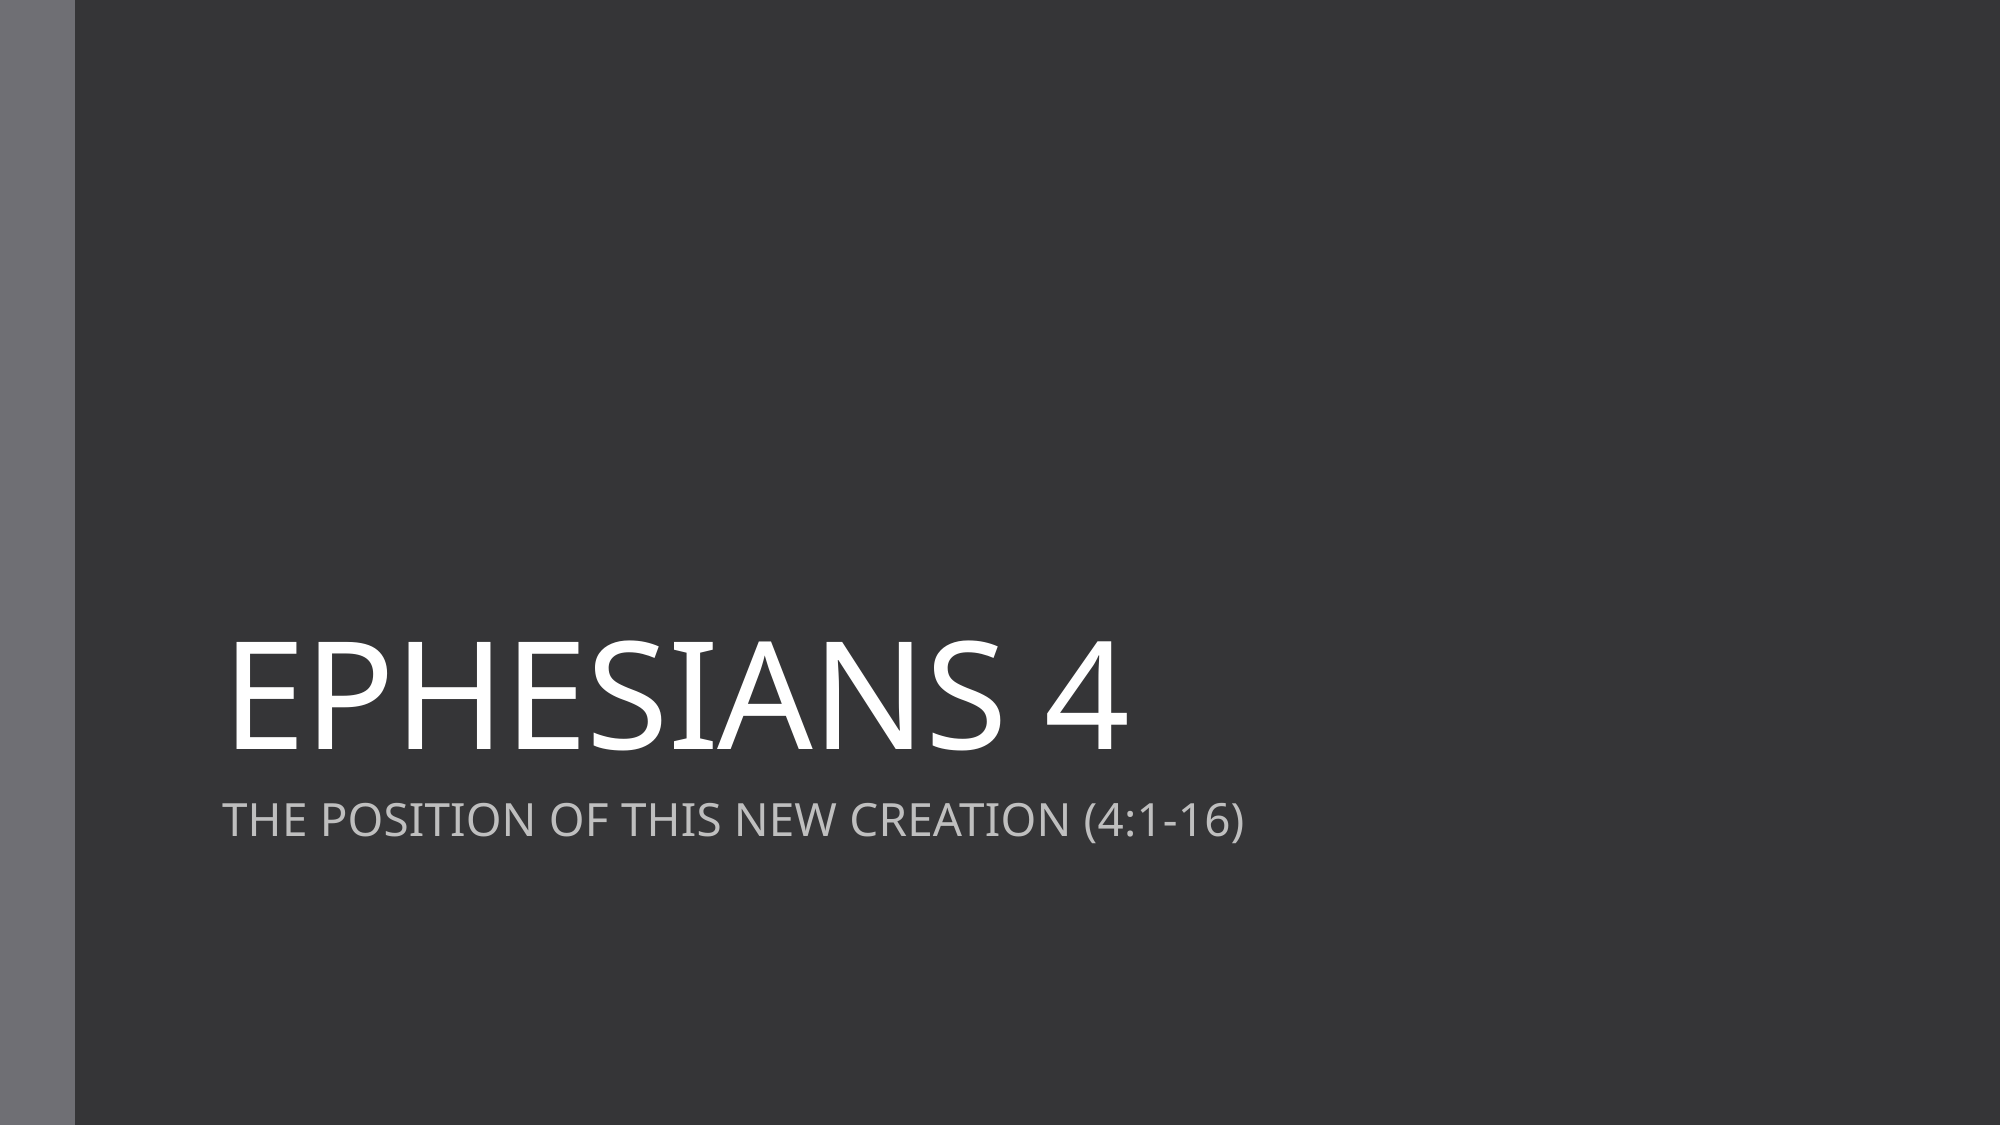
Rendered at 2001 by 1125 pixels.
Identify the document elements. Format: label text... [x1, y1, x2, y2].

title EPHESIANS 4 [206, 124, 1752, 787]
subtitle THE POSITION OF THIS NEW CREATION (4:1-16) [206, 787, 1752, 1066]
